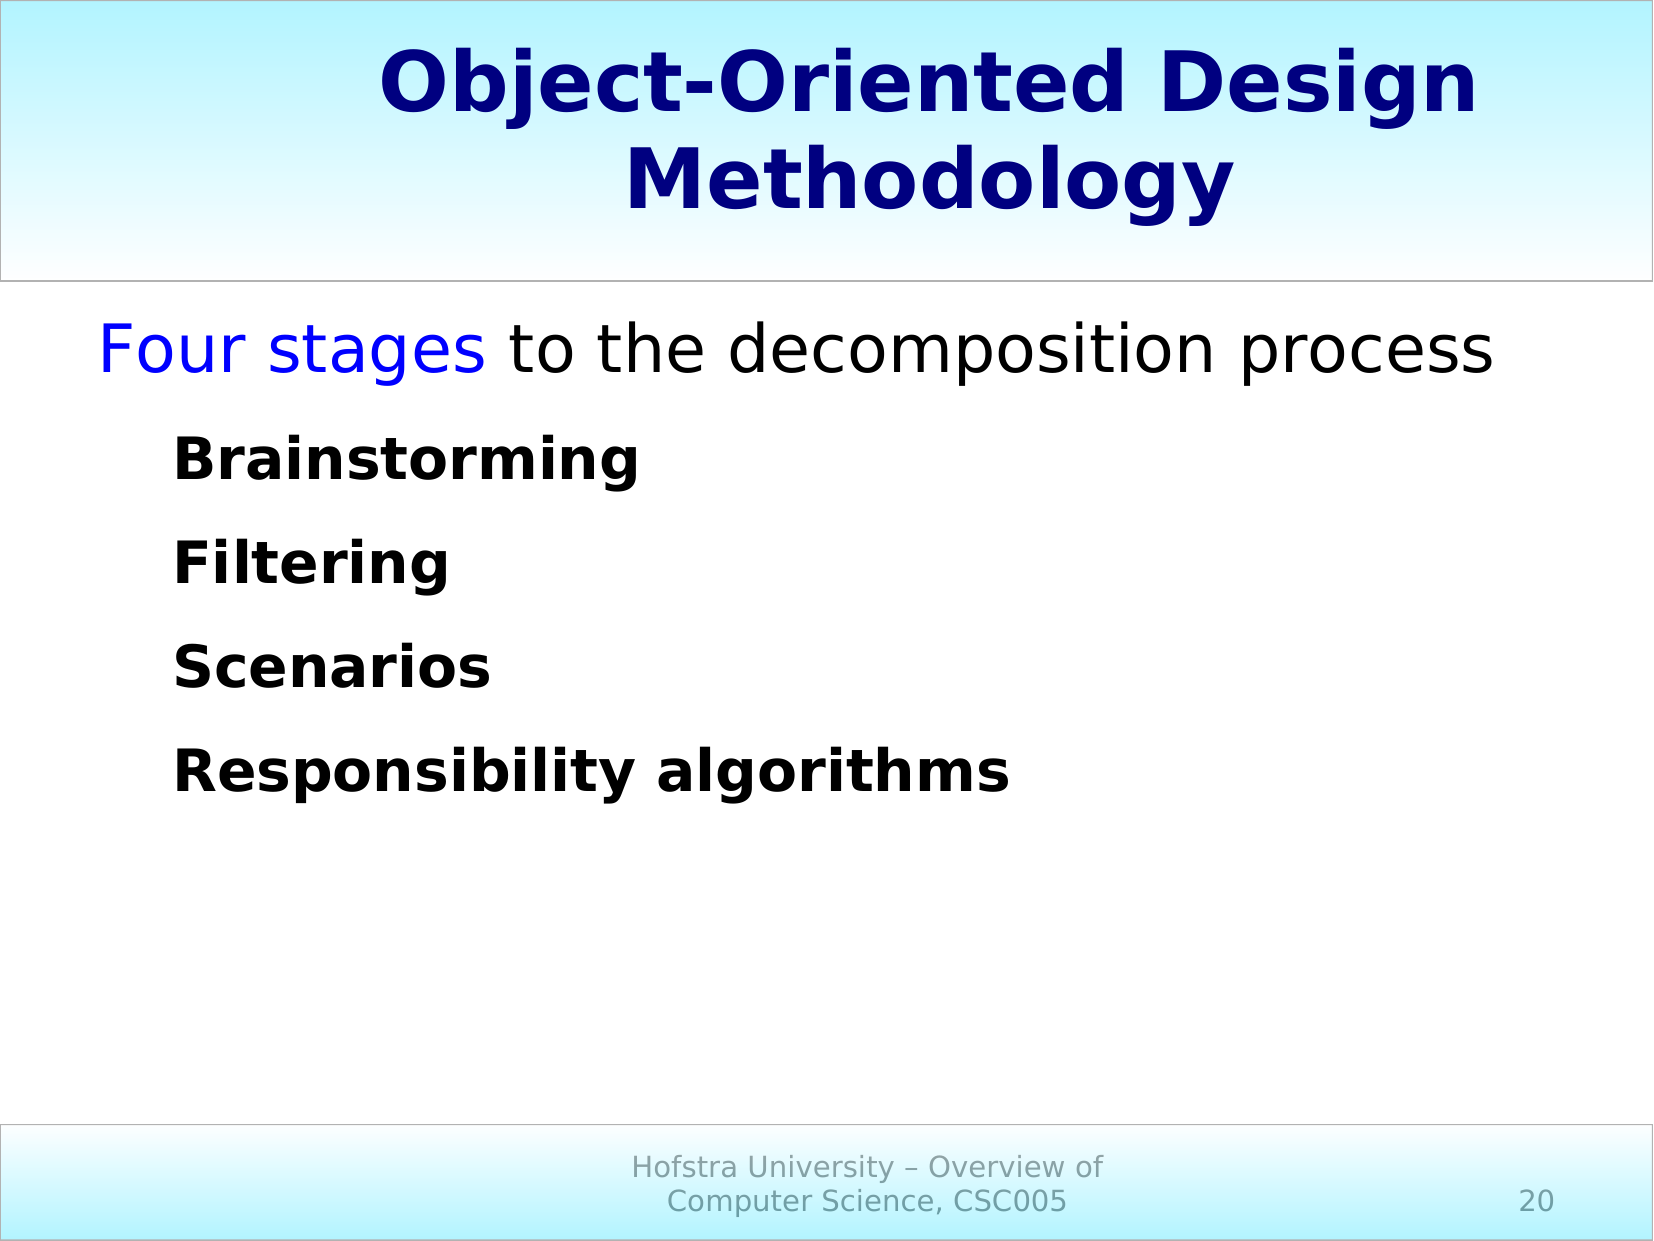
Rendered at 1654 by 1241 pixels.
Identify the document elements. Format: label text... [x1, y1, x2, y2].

list Four stages to the decomposition process Brainstorming Filtering Scenarios Responsibility algorithms [82, 303, 1571, 1131]
title Object-Oriented Design Methodology [247, 12, 1612, 250]
